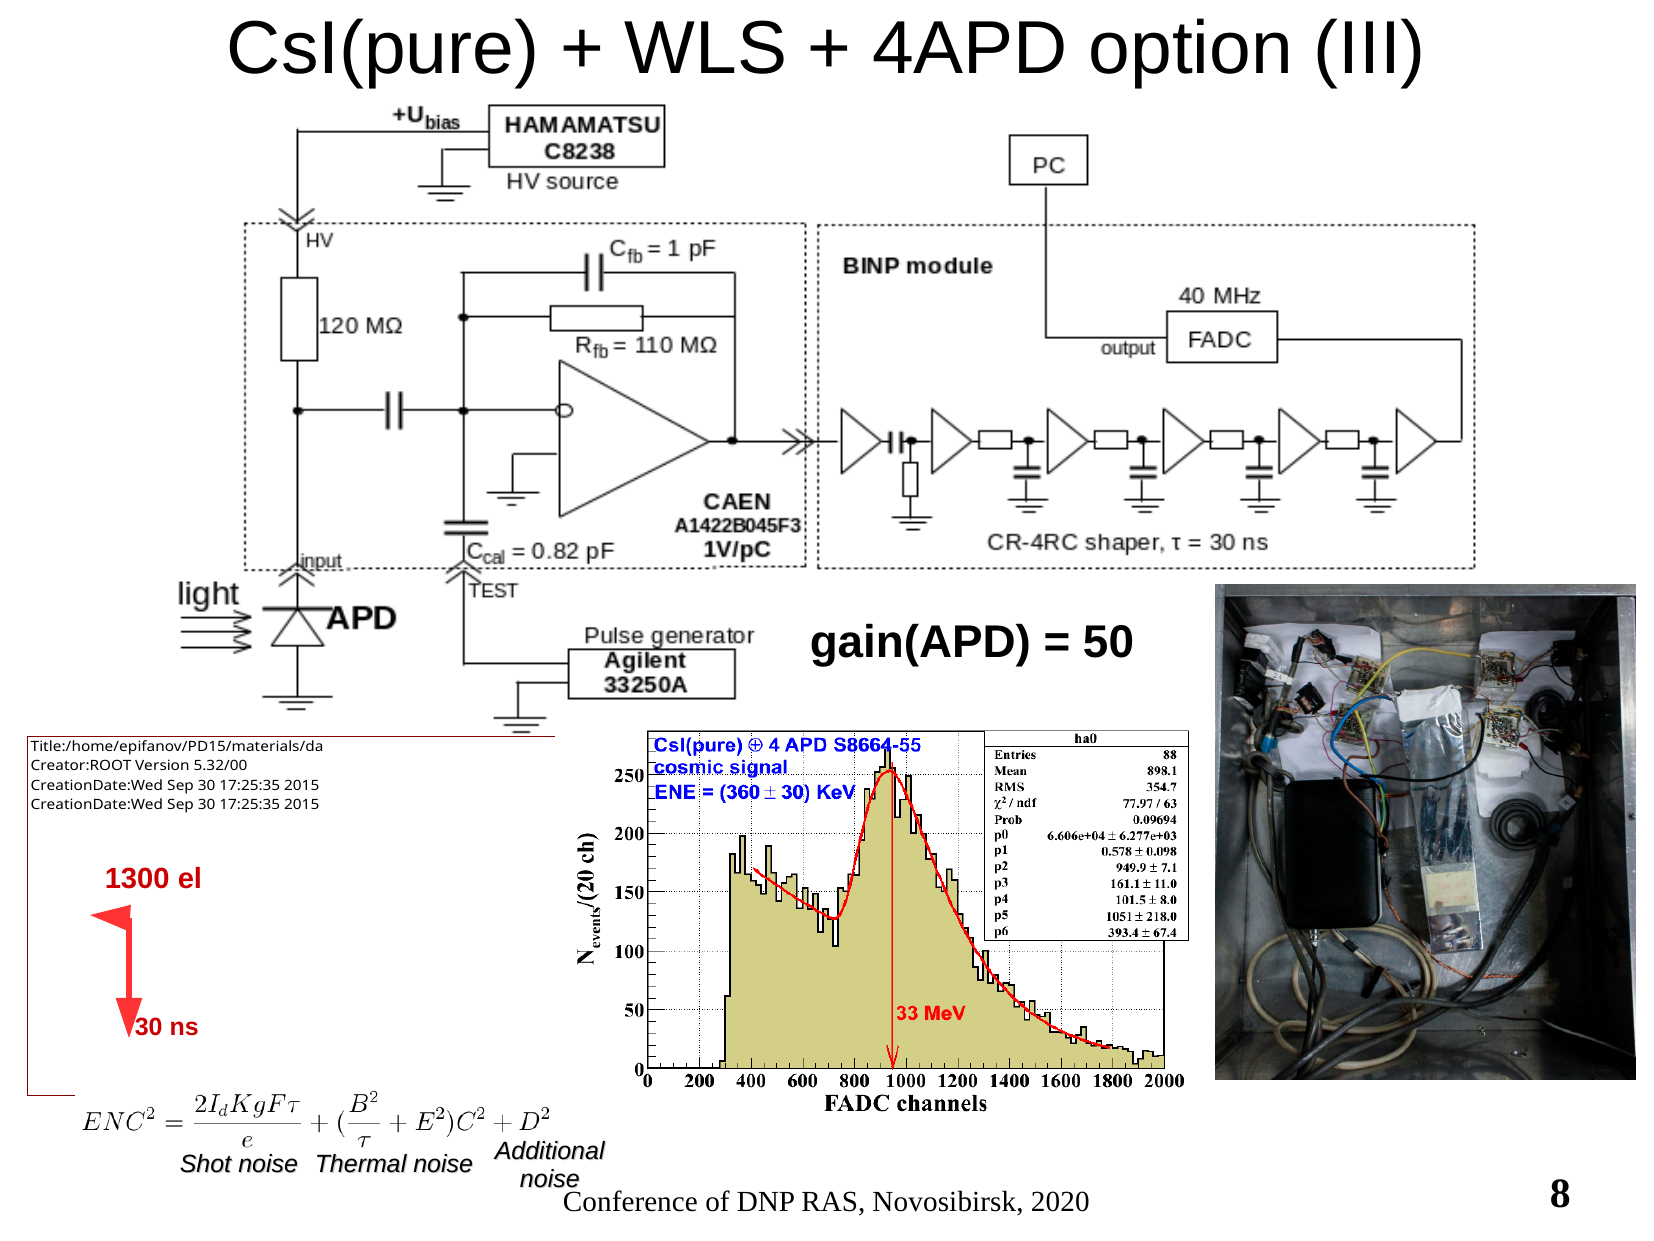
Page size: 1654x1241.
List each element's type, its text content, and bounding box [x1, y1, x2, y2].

text_box Shot noise [165, 1142, 300, 1186]
text_box gain(APD) = 50 [795, 608, 1150, 676]
text_box 1300 el [90, 855, 218, 903]
text_box Additional noise [480, 1129, 620, 1201]
picture [25, 90, 1636, 1156]
text_box 30 ns [120, 1005, 214, 1048]
text_box Thermal noise [300, 1142, 480, 1186]
title CsI(pure) + WLS + 4APD option (III) [82, 5, 1571, 90]
